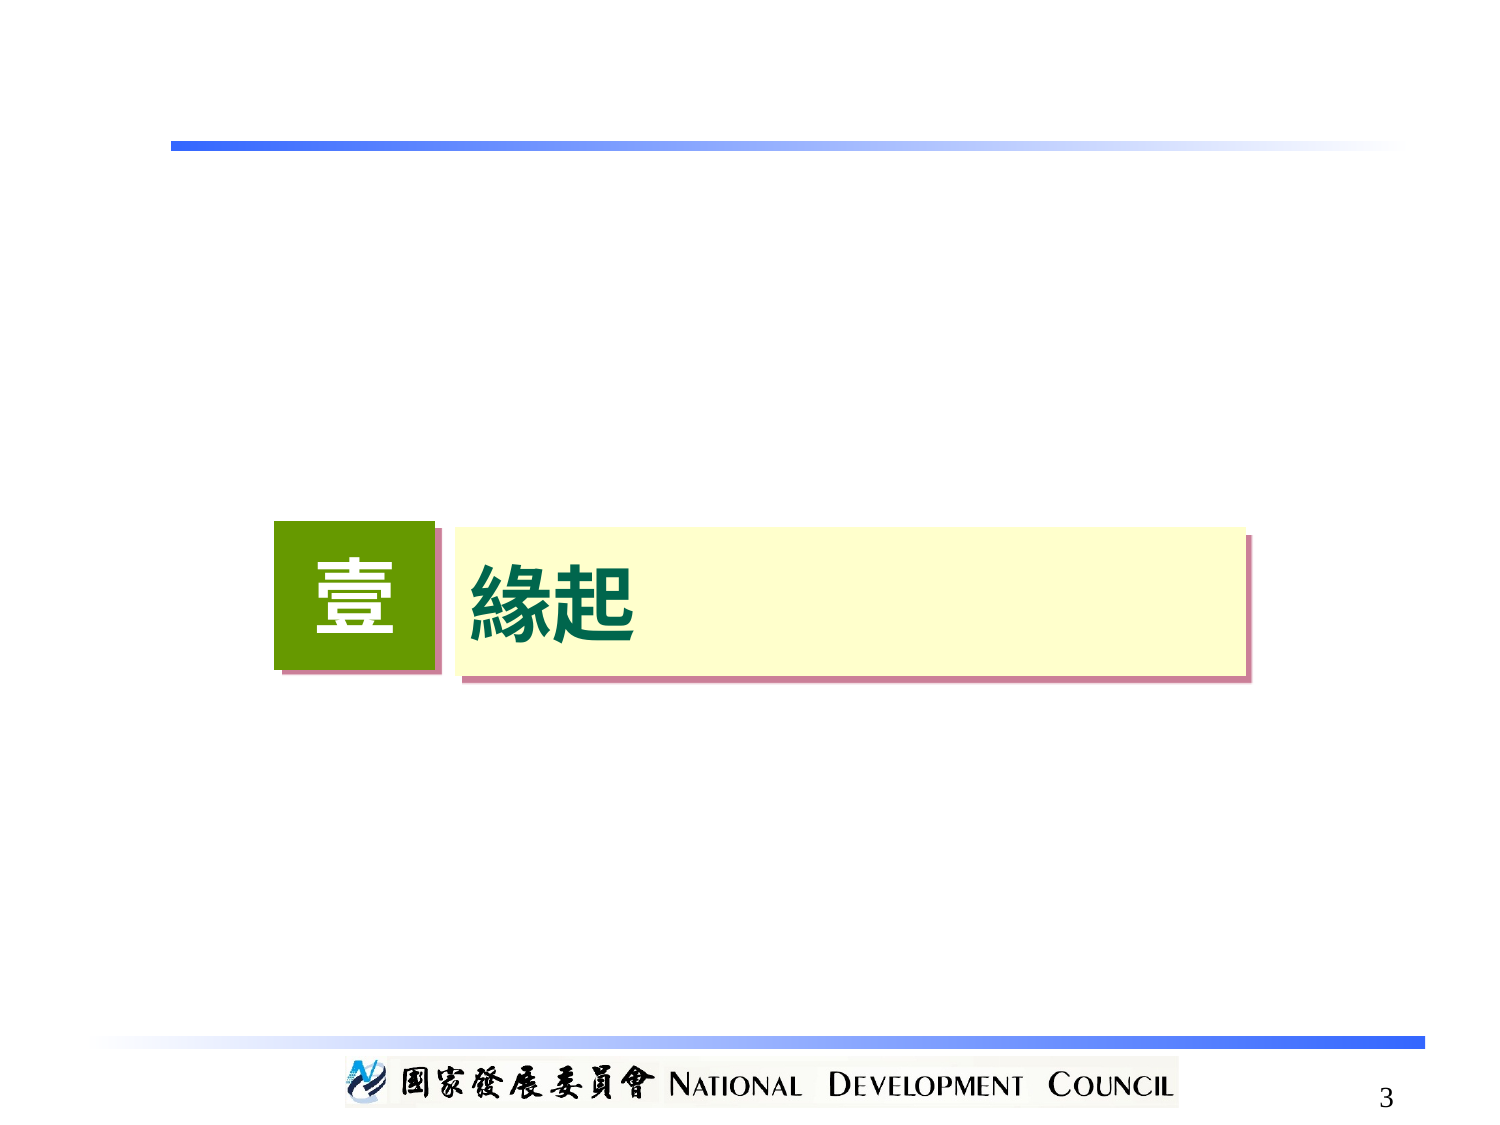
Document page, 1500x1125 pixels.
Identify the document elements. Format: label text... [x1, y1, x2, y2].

text_box 3 [1364, 1070, 1490, 1106]
text_box 壹 [274, 521, 435, 670]
text_box 緣起 [455, 527, 1246, 676]
